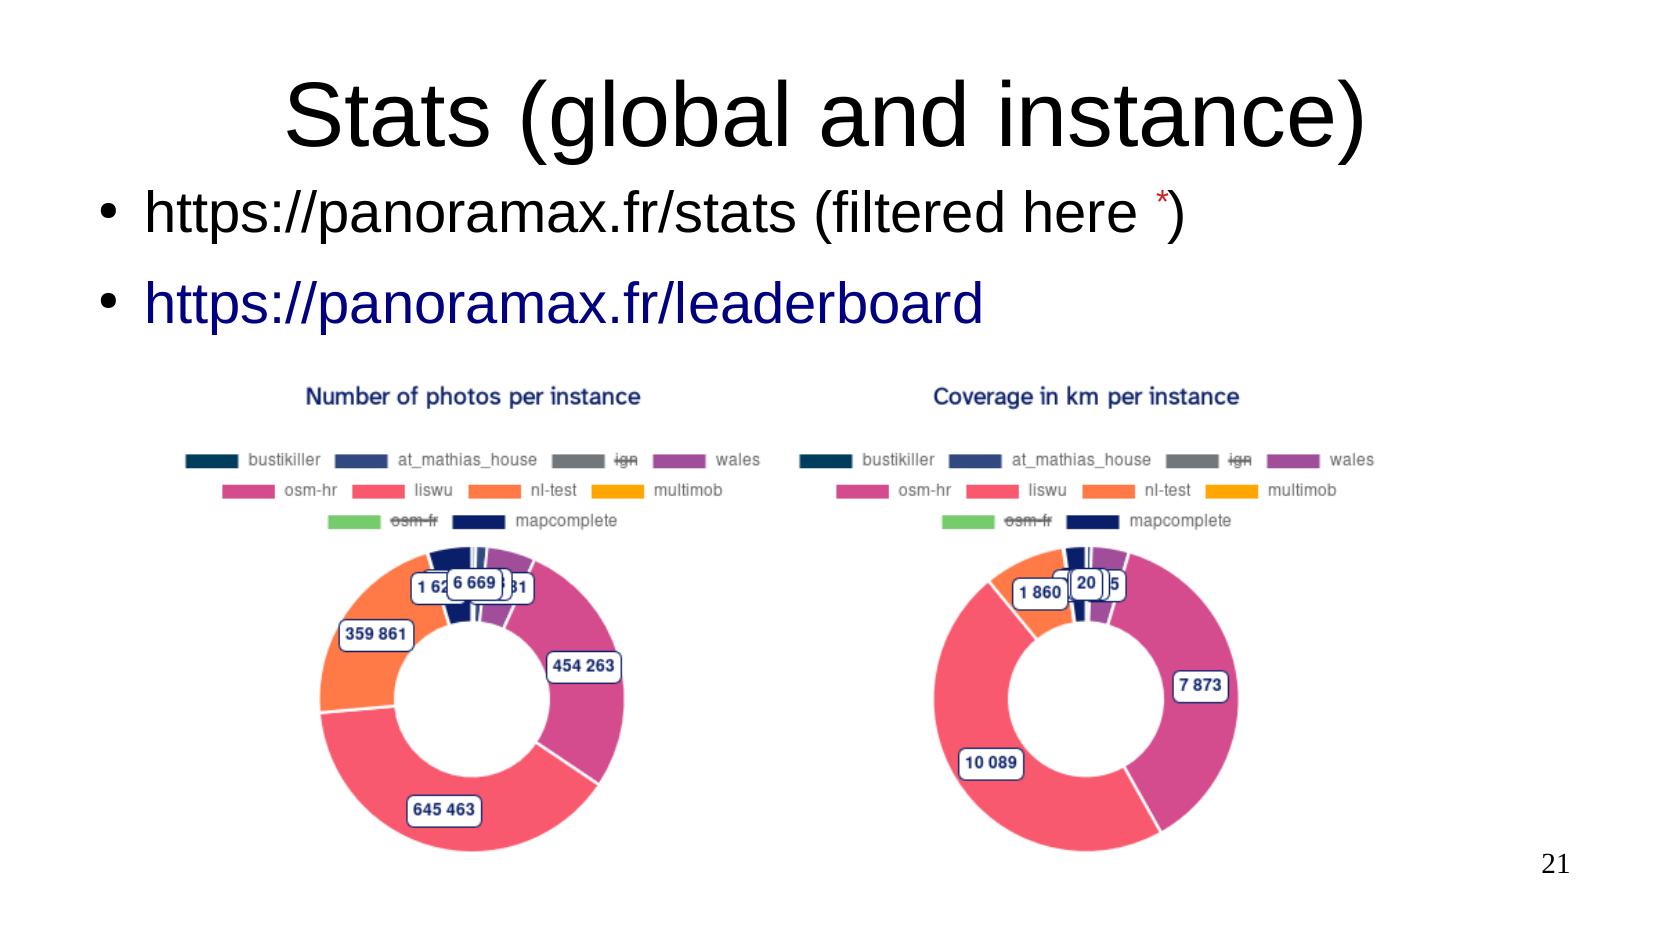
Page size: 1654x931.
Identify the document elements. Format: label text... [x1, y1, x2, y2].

picture [87, 337, 1398, 911]
list https://panoramax.fr/stats (filtered here *) https://panoramax.fr/leaderboard [82, 180, 1501, 338]
title Stats (global and instance) [82, 37, 1571, 193]
